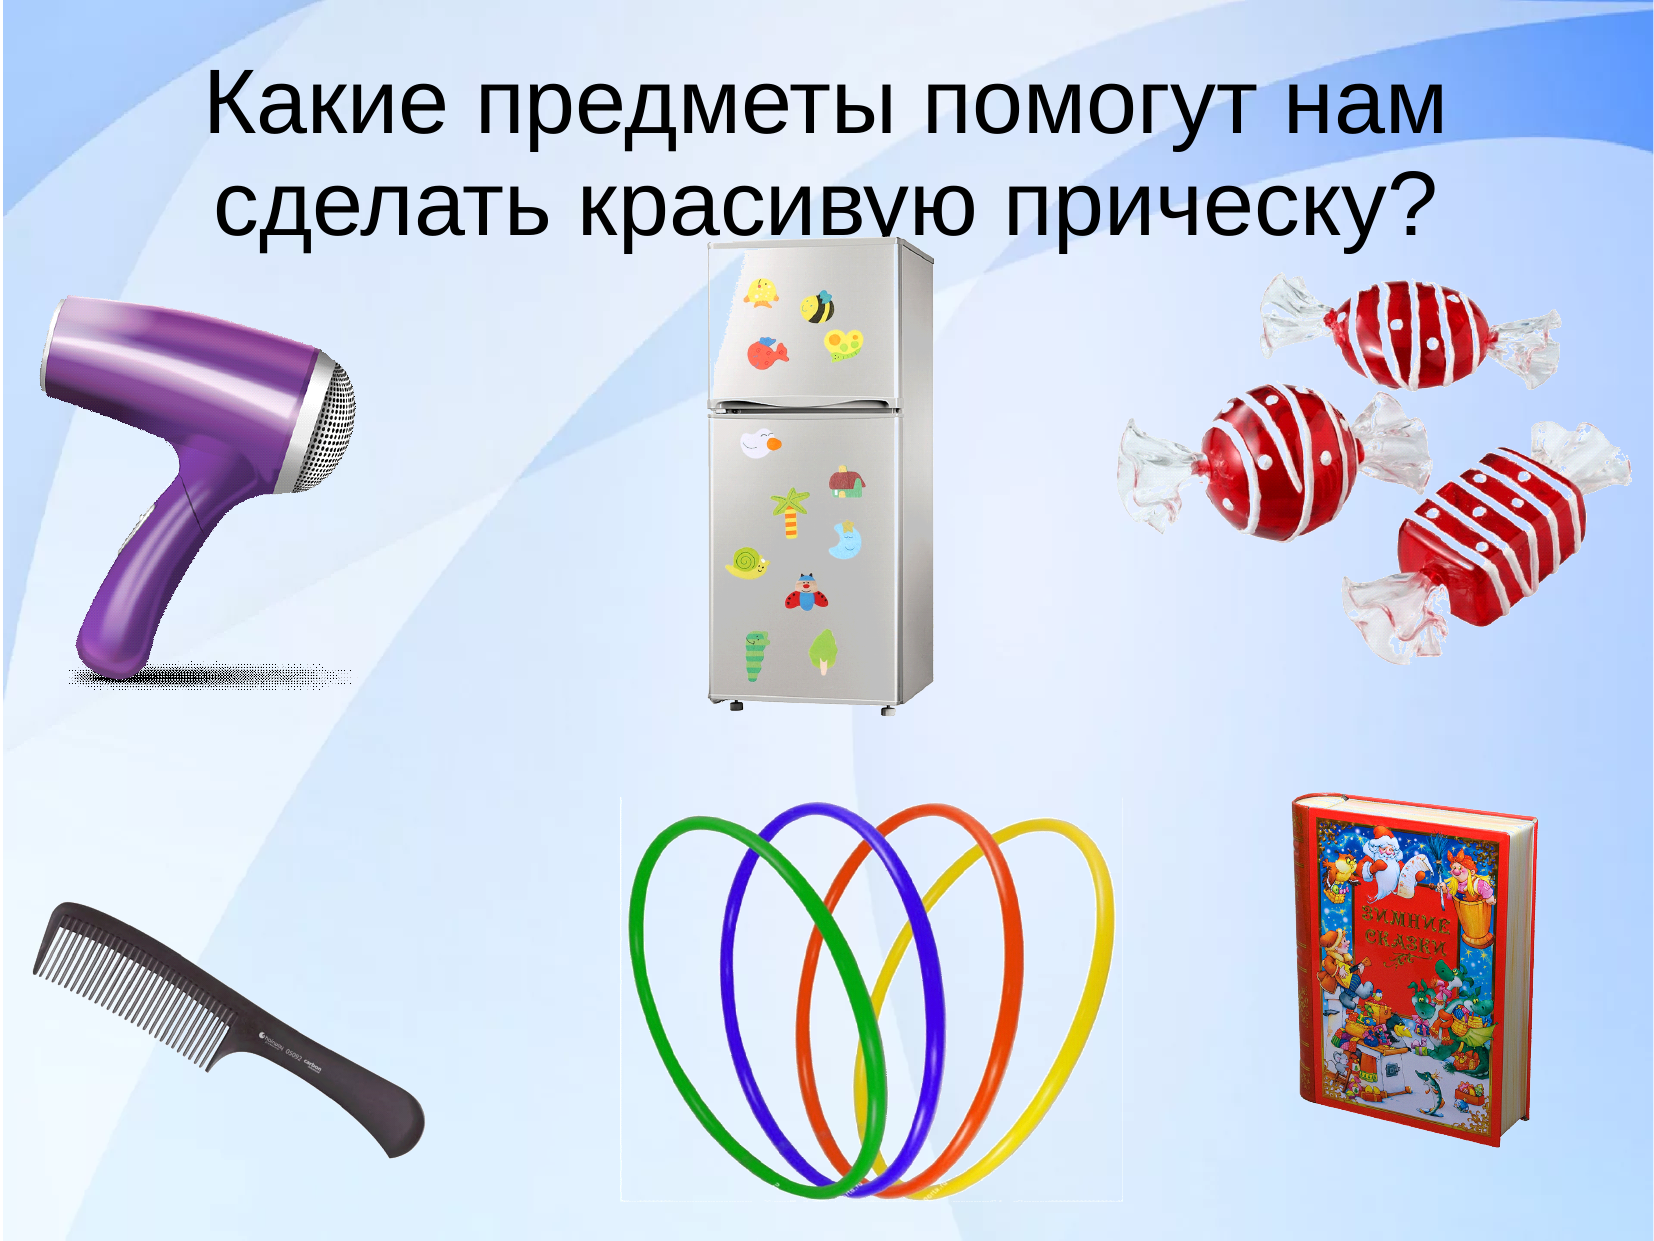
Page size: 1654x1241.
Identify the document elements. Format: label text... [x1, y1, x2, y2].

picture [0, 0, 1654, 1241]
title Какие предметы помогут нам сделать красивую прическу? [82, 49, 1571, 257]
